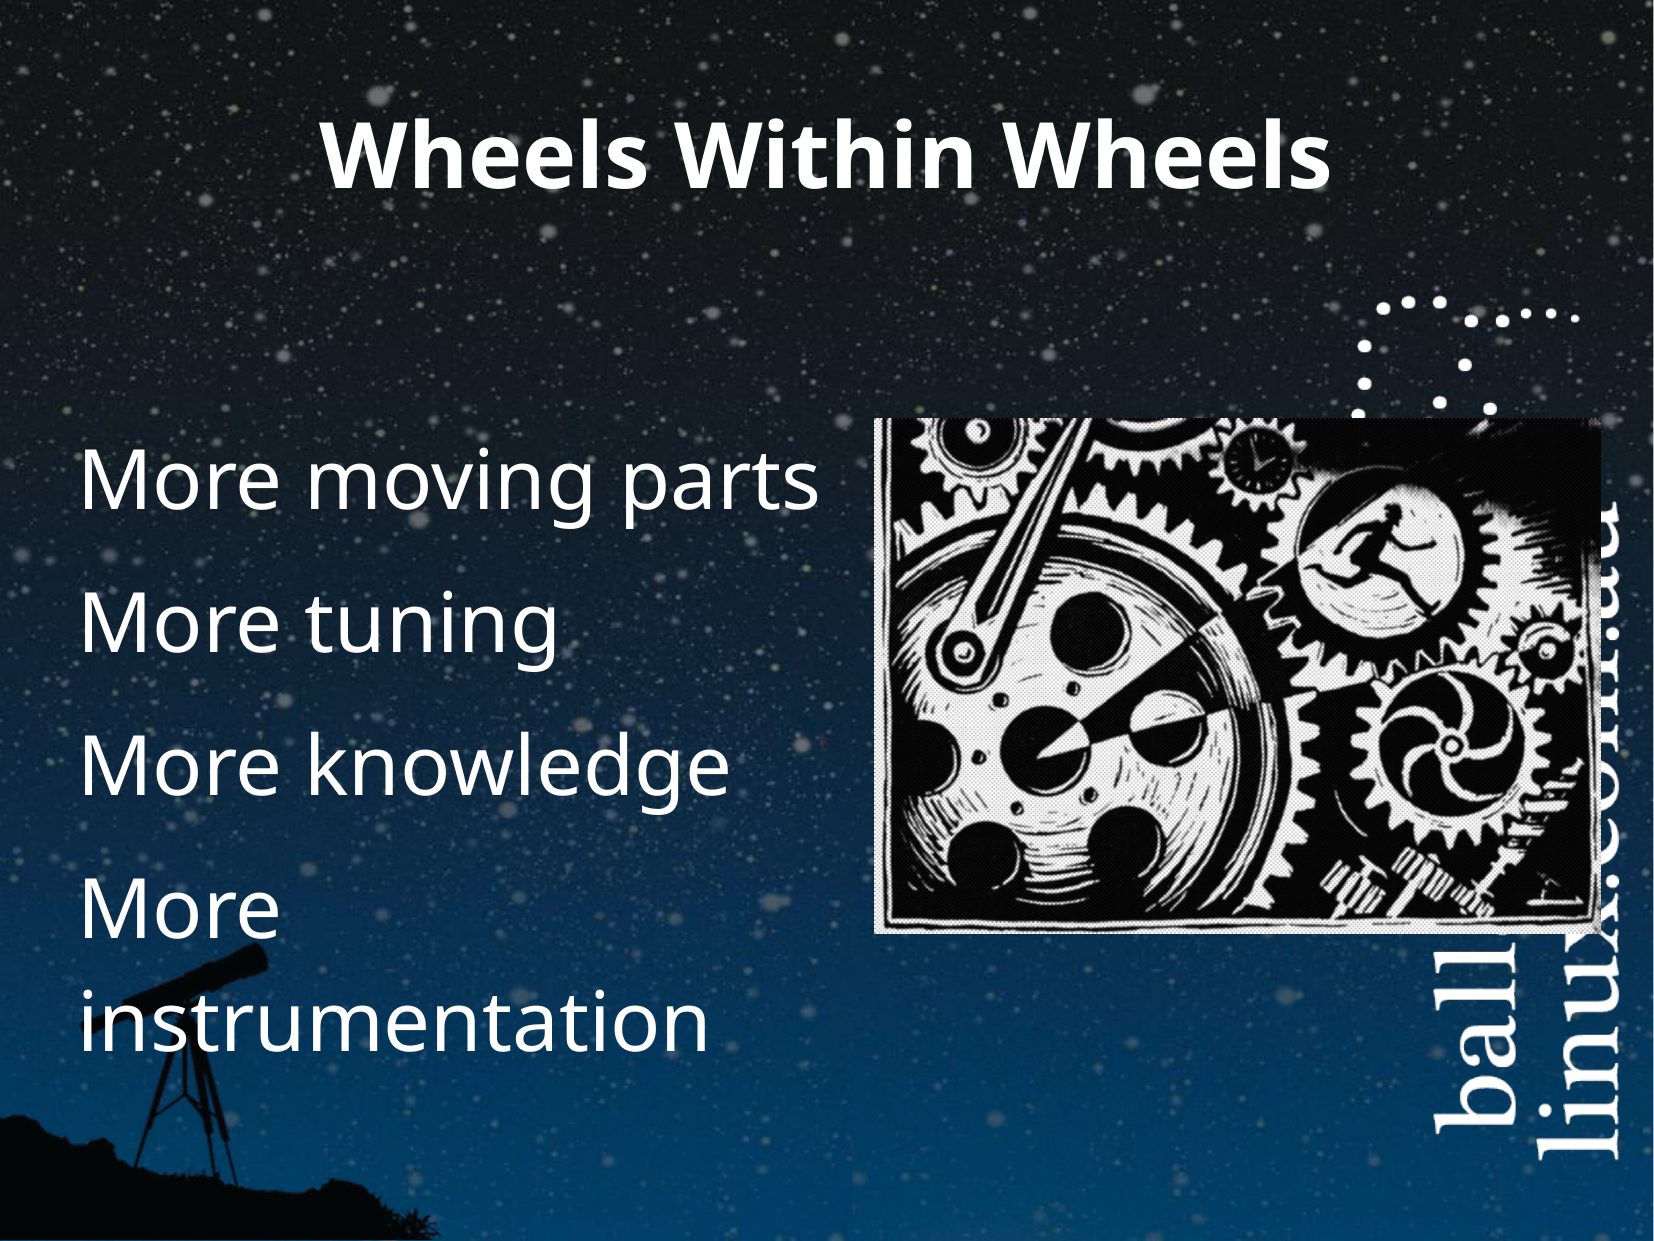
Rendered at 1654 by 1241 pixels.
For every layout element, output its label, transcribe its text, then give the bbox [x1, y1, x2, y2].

title Wheels Within Wheels [82, 49, 1571, 257]
list More moving parts More tuning More knowledge More instrumentation [77, 420, 886, 1239]
picture [0, 0, 1654, 1241]
